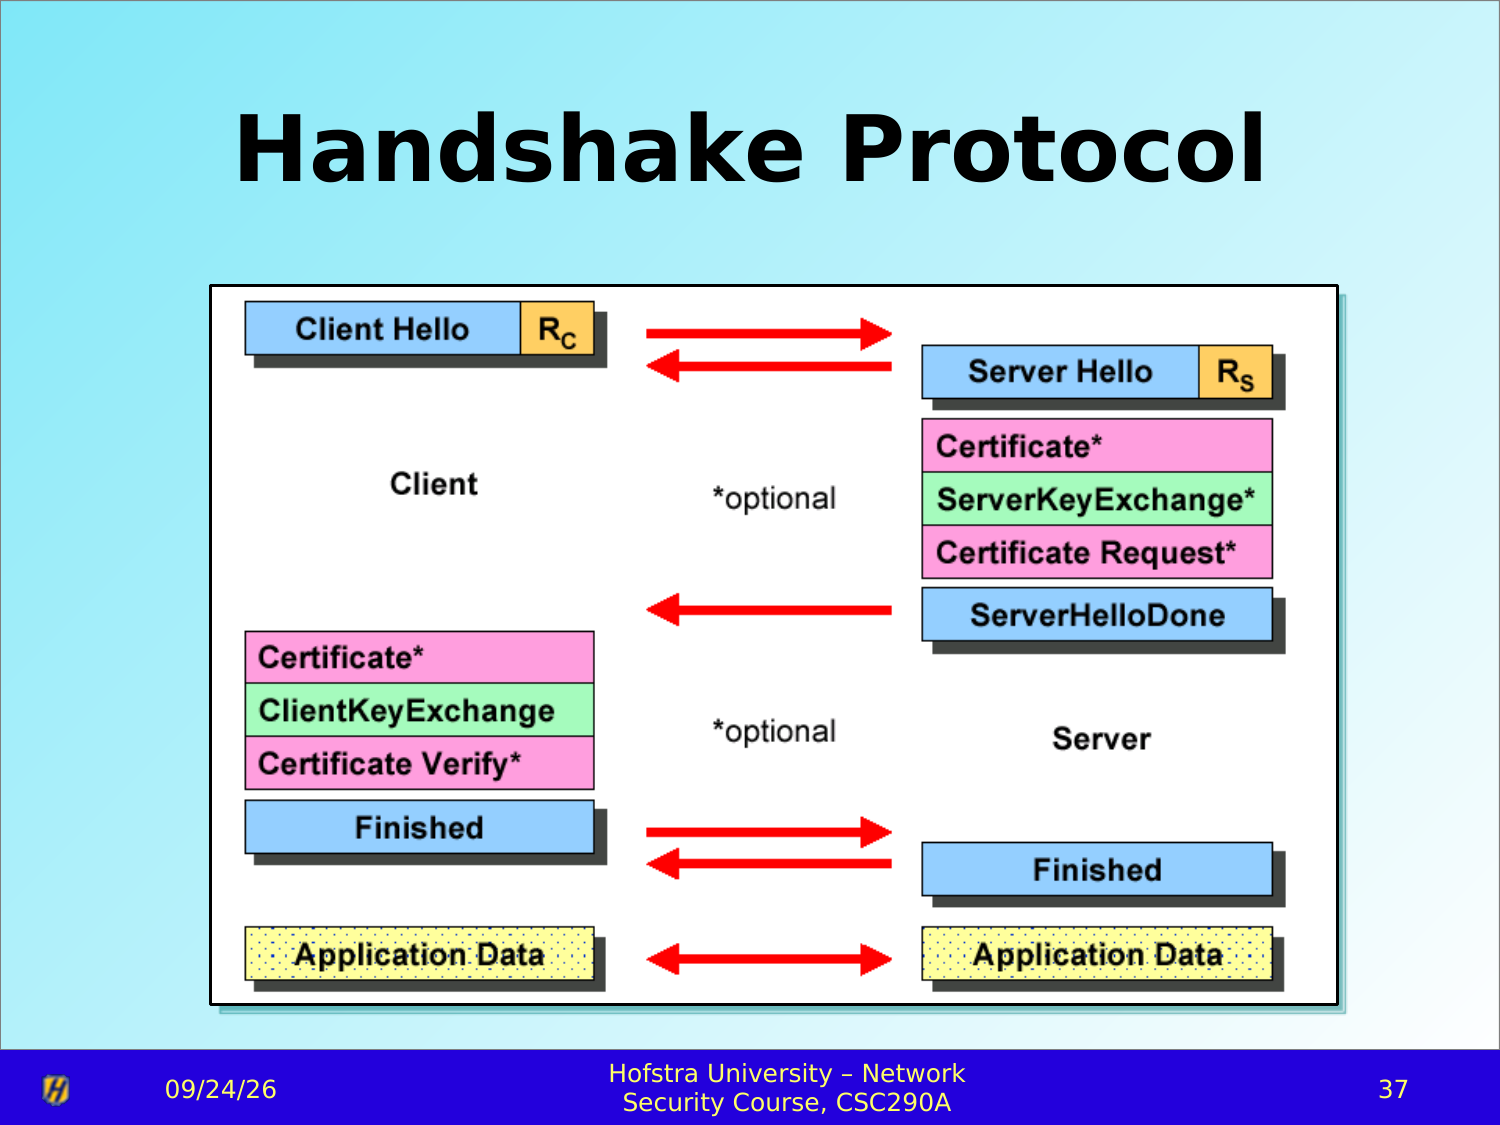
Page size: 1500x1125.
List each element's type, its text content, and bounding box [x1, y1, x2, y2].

title Handshake Protocol [112, 85, 1391, 212]
picture [37, 1072, 76, 1110]
picture [212, 287, 1336, 1004]
